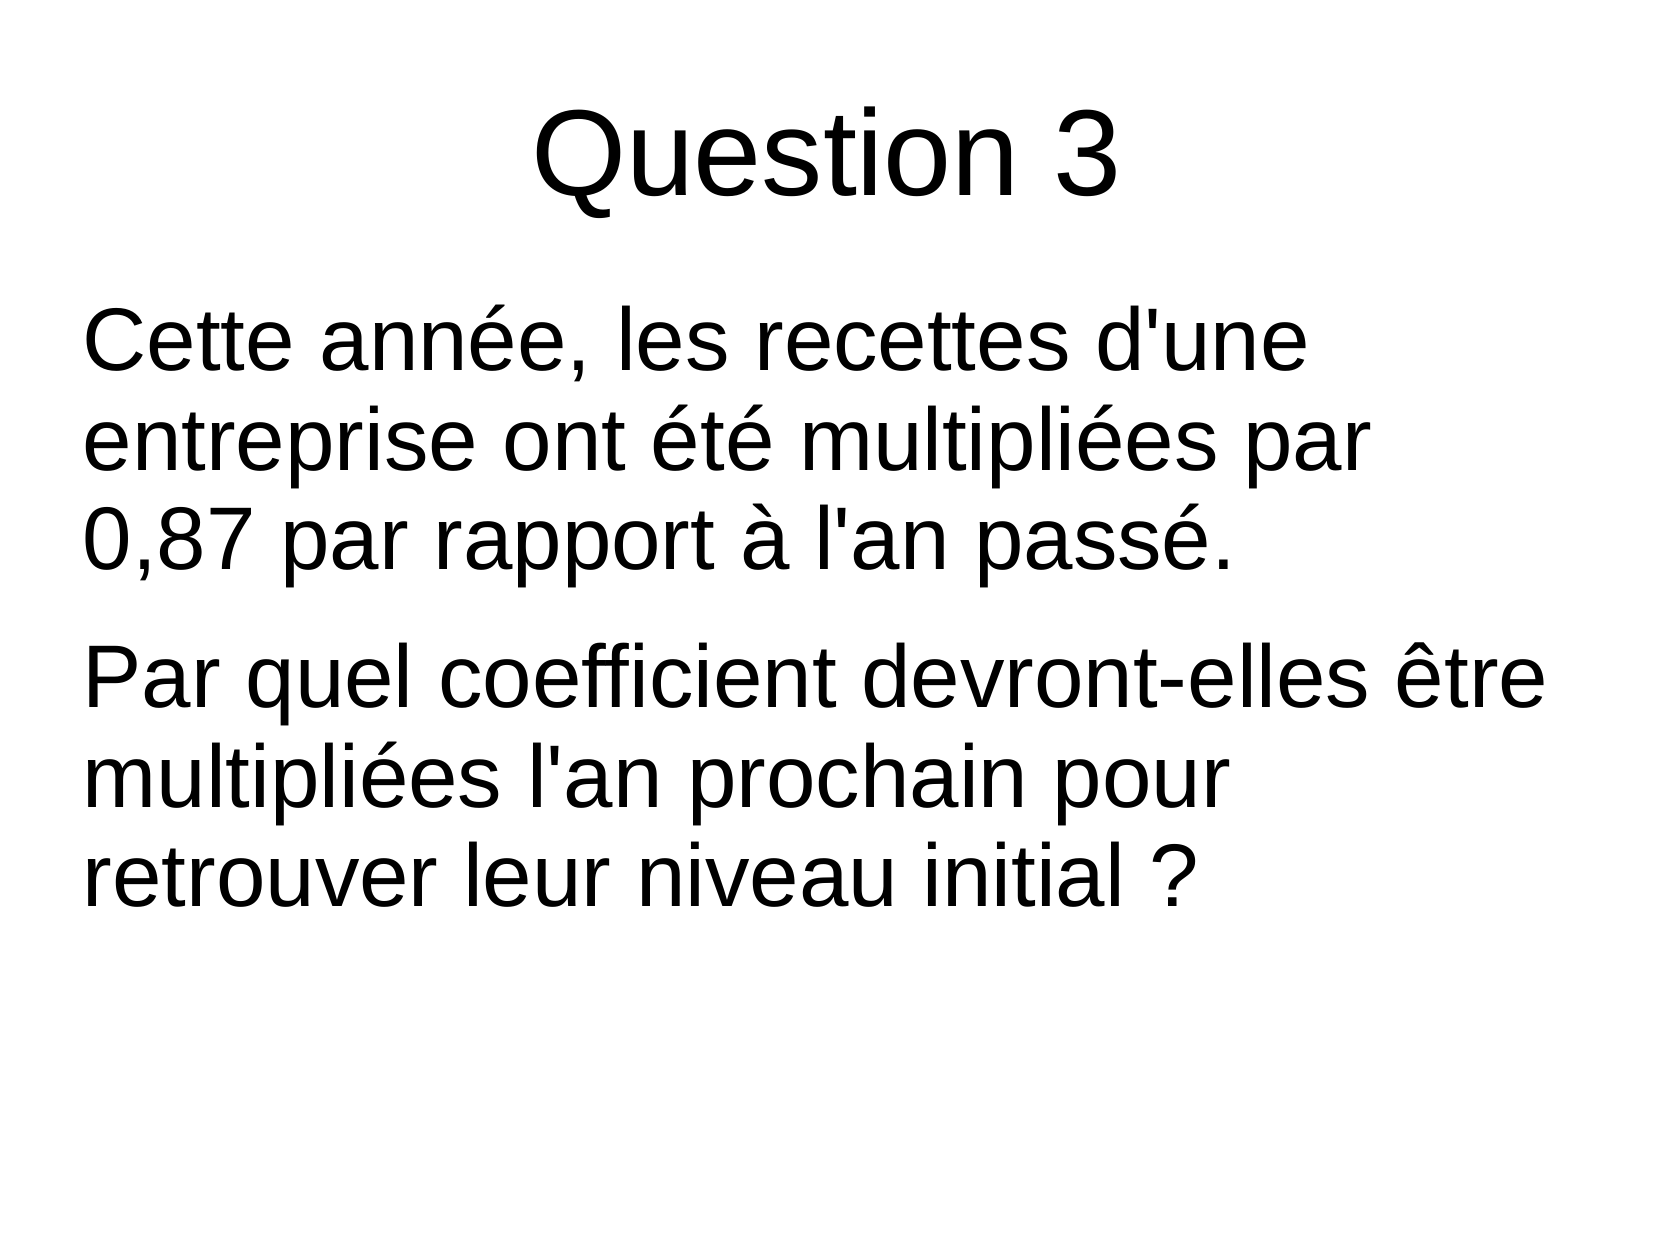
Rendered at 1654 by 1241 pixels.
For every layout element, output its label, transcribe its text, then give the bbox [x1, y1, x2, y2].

list Cette année, les recettes d'une entreprise ont été multipliées par 0,87 par rapport à l'an passé. Par quel coefficient devront-elles être multipliées l'an prochain pour retrouver leur niveau initial ? [82, 290, 1571, 1010]
title Question 3 [82, 49, 1571, 257]
